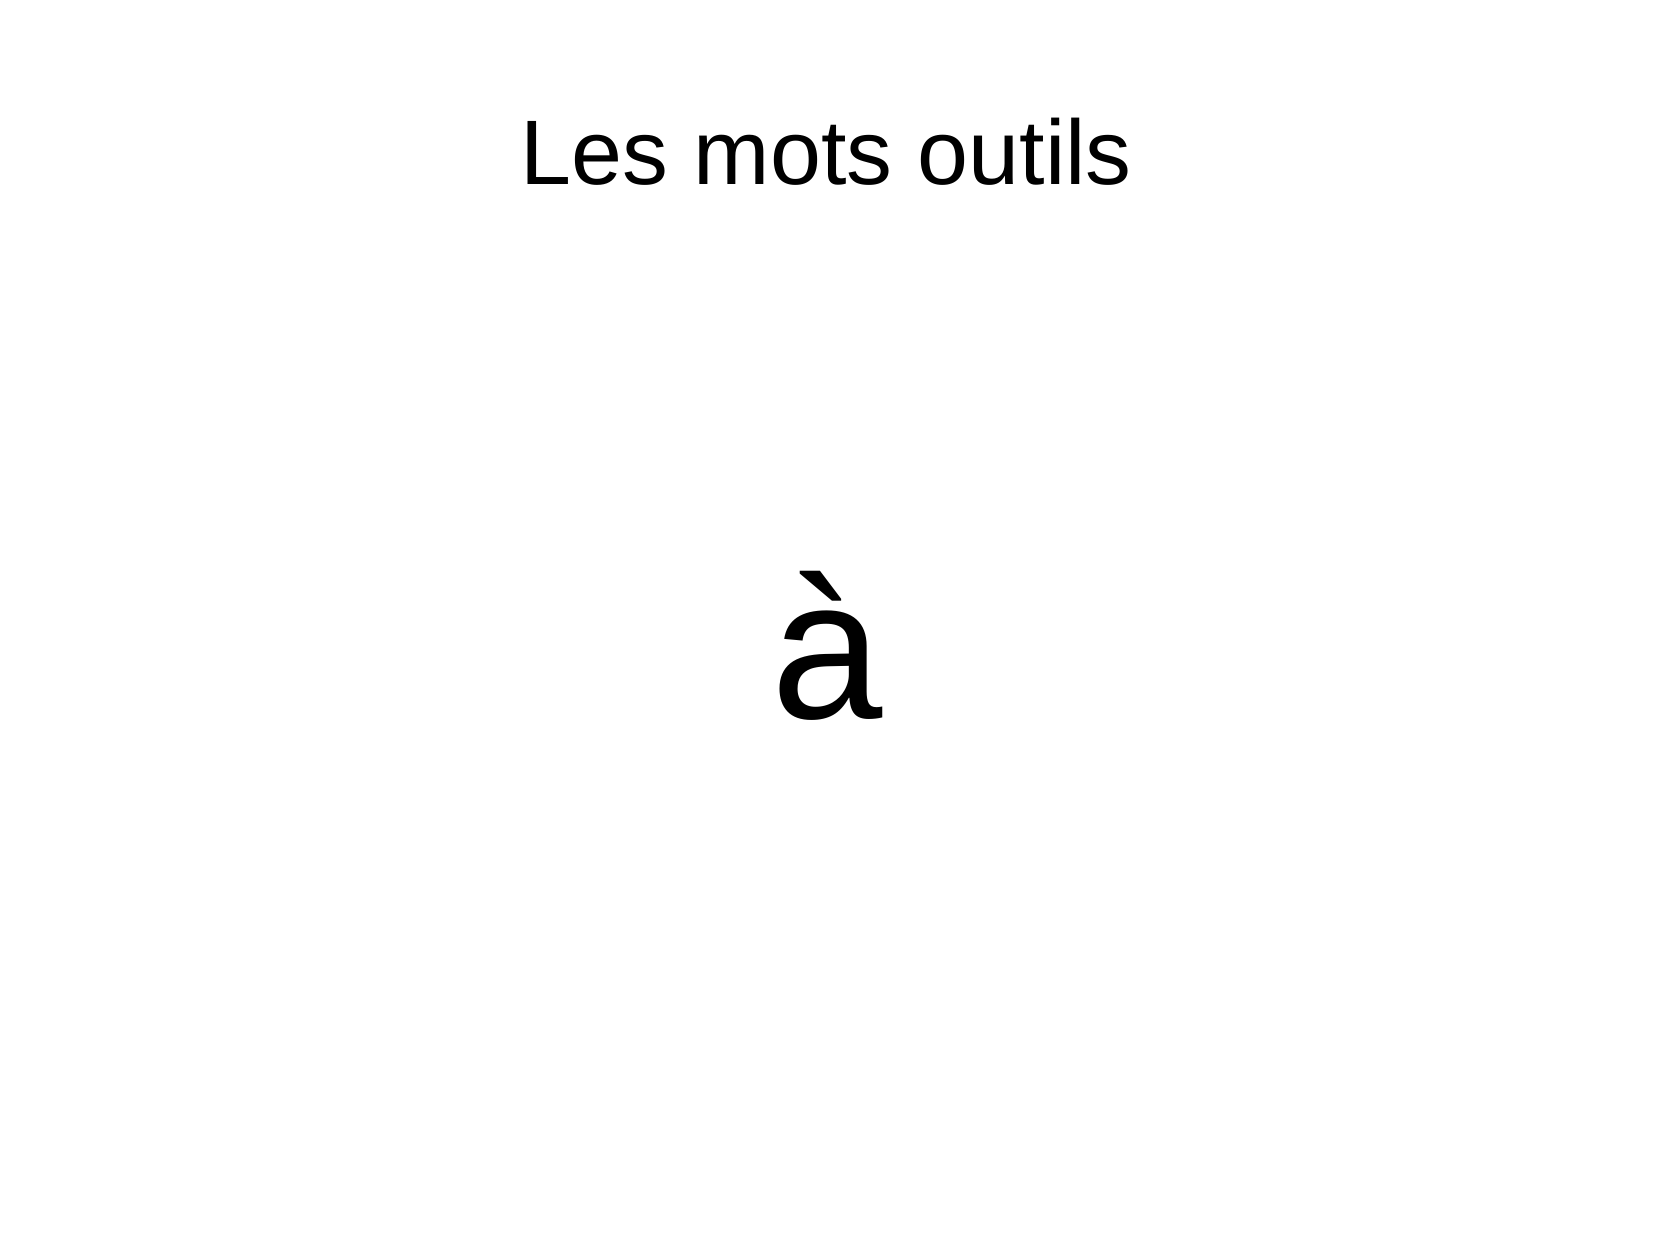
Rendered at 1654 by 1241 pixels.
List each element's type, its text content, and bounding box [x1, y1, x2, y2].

subtitle à [82, 290, 1571, 1010]
title Les mots outils [82, 49, 1571, 257]
